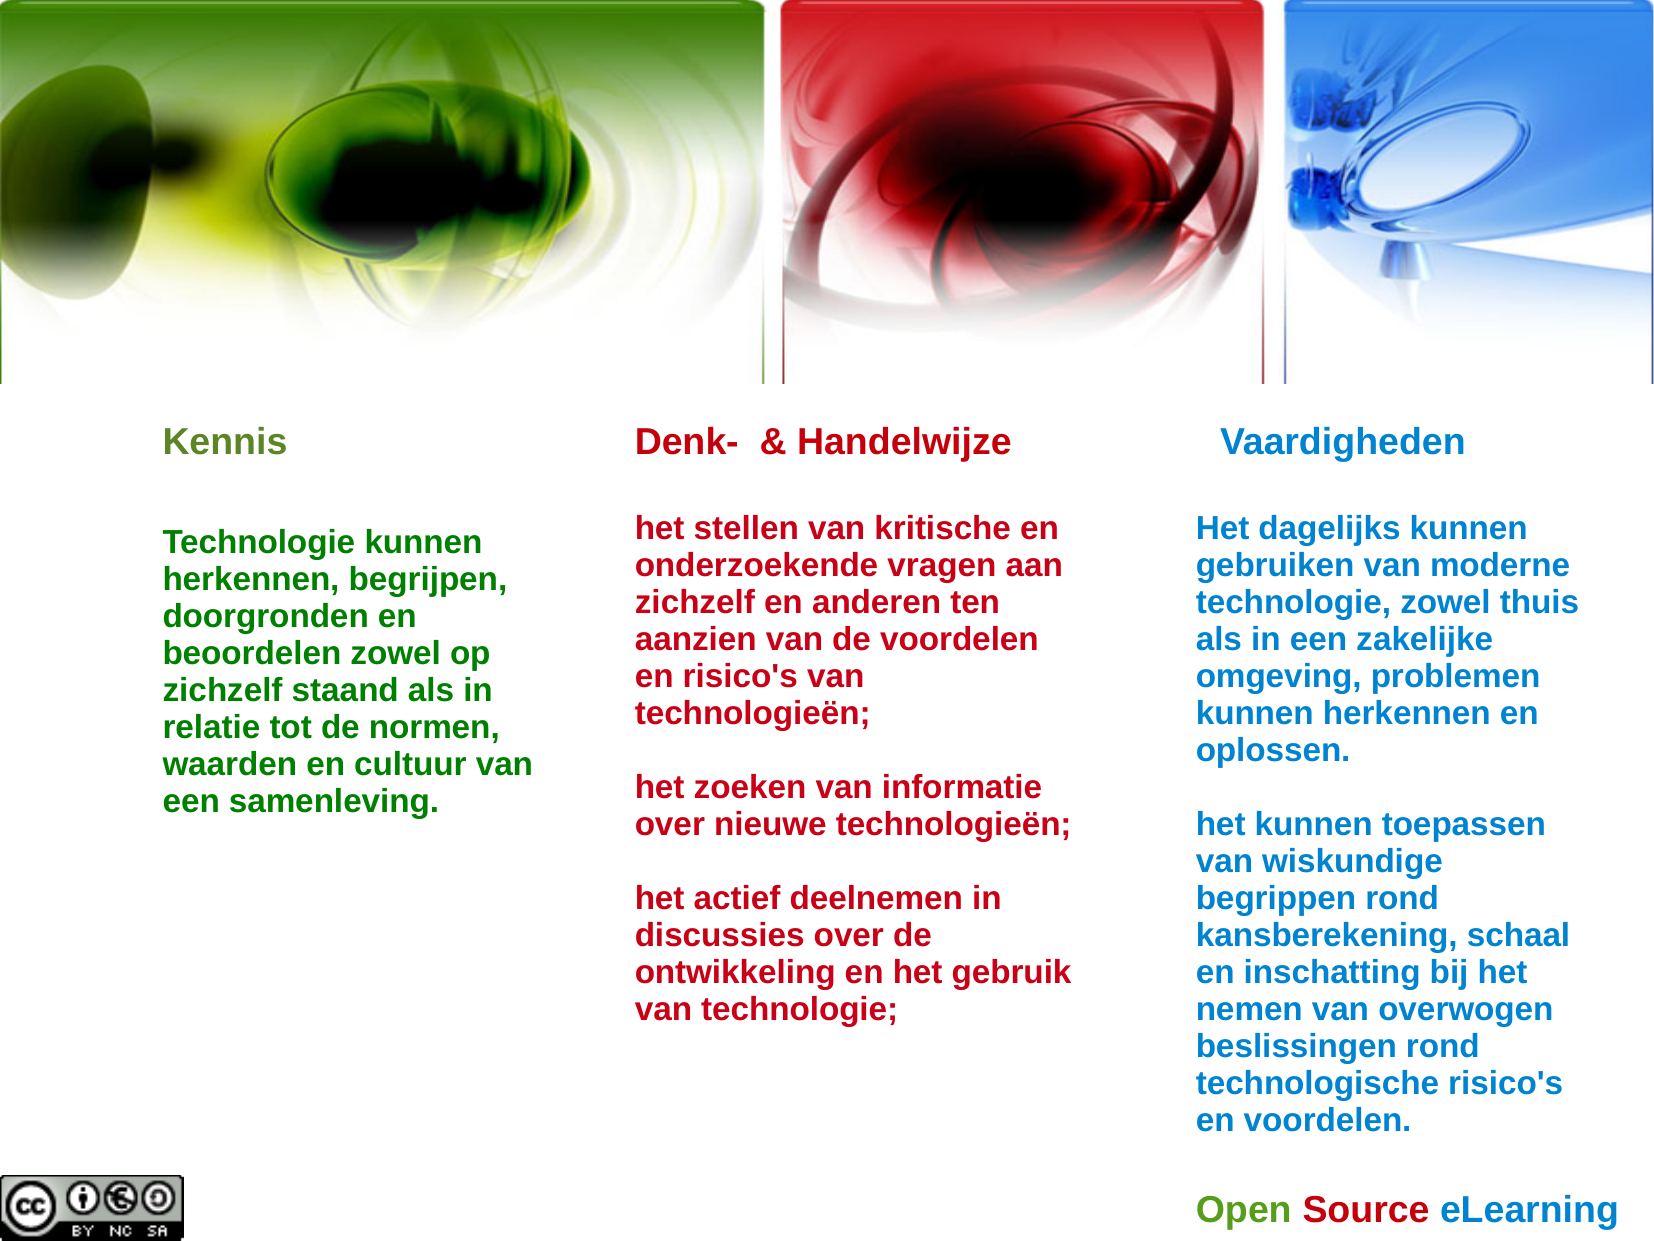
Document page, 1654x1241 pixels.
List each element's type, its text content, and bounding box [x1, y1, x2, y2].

text_box Het dagelijks kunnen gebruiken van moderne technologie, zowel thuis als in een zakelijke omgeving, problemen kunnen herkennen en oplossen. het kunnen toepassen van wiskundige begrippen rond kansberekening, schaal en inschatting bij het nemen van overwogen beslissingen rond technologische risico's en voordelen. [1181, 501, 1625, 1147]
text_box Kennis [147, 413, 629, 471]
text_box Vaardigheden [1205, 413, 1506, 471]
text_box Technologie kunnen herkennen, begrijpen, doorgronden en beoordelen zowel op zichzelf staand als in relatie tot de normen, waarden en cultuur van een samenleving. [147, 515, 597, 827]
picture [0, 1175, 184, 1241]
text_box Denk- & Handelwijze [629, 413, 1127, 471]
text_box Open Source eLearning [1181, 1181, 1654, 1238]
picture [0, 0, 1654, 384]
text_box het stellen van kritische en onderzoekende vragen aan zichzelf en anderen ten aanzien van de voordelen en risico's van technologieën; het zoeken van informatie over nieuwe technologieën; het actief deelnemen in discussies over de ontwikkeling en het gebruik van technologie; [620, 501, 1093, 1036]
